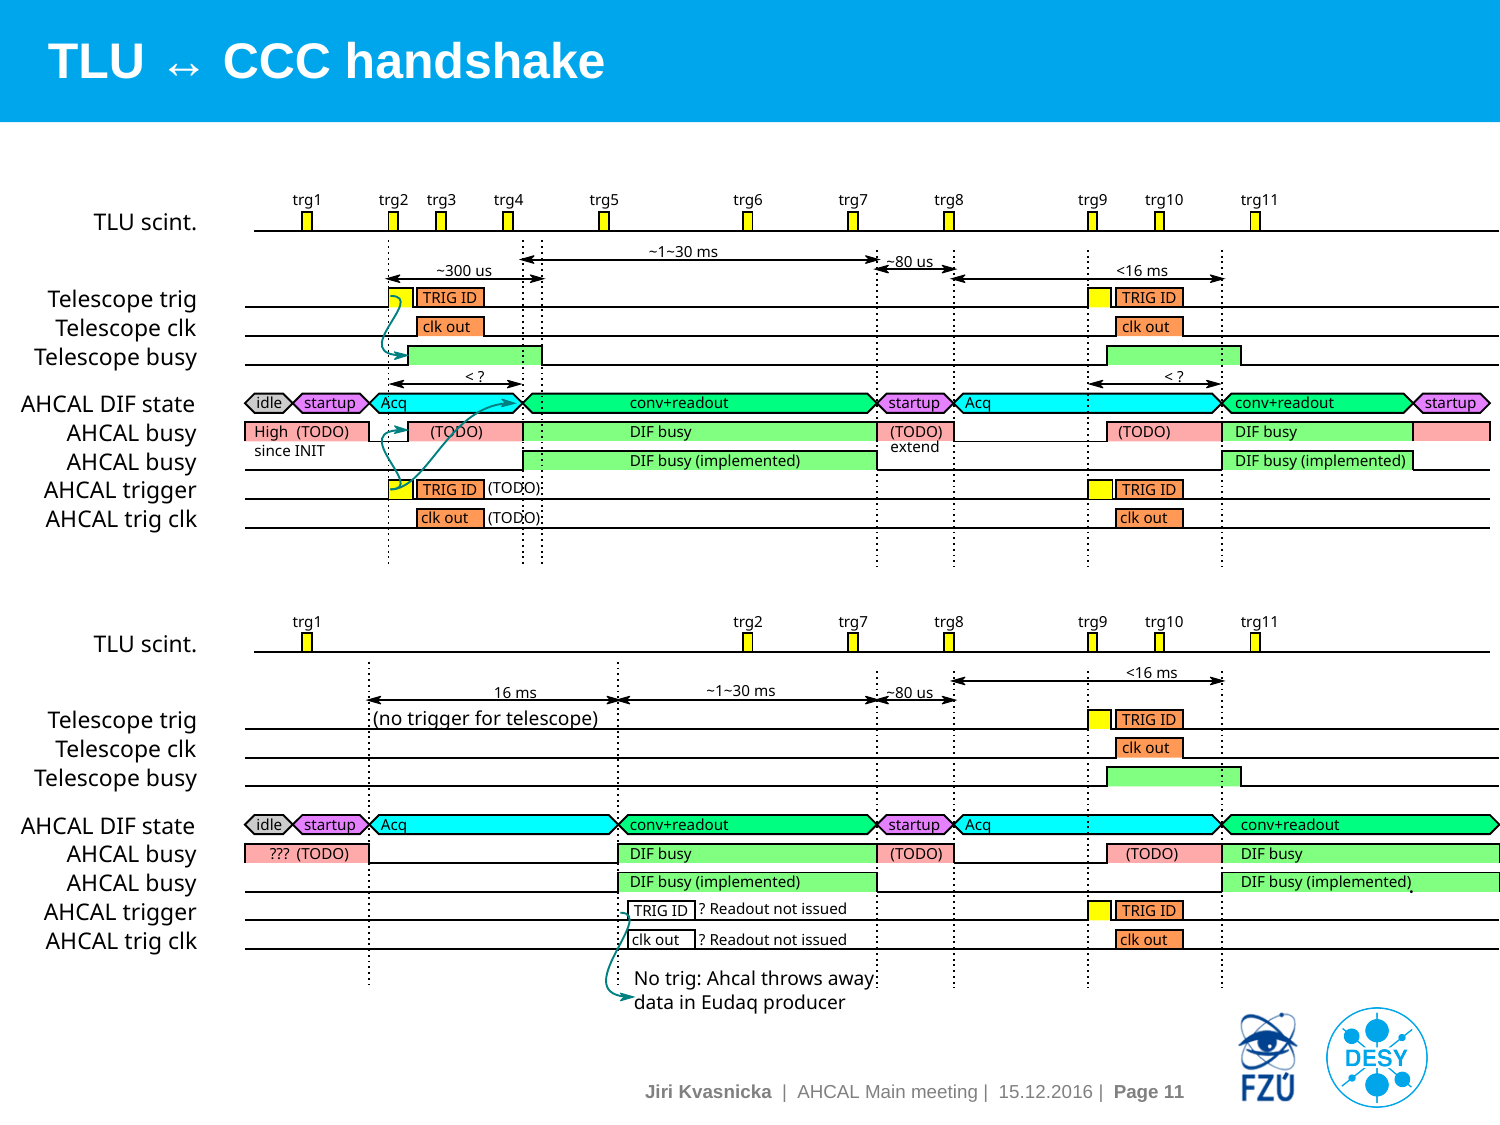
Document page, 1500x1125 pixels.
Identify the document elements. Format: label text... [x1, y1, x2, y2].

title TLU ↔ CCC handshake [47, 16, 1446, 107]
picture [0, 125, 1500, 1110]
